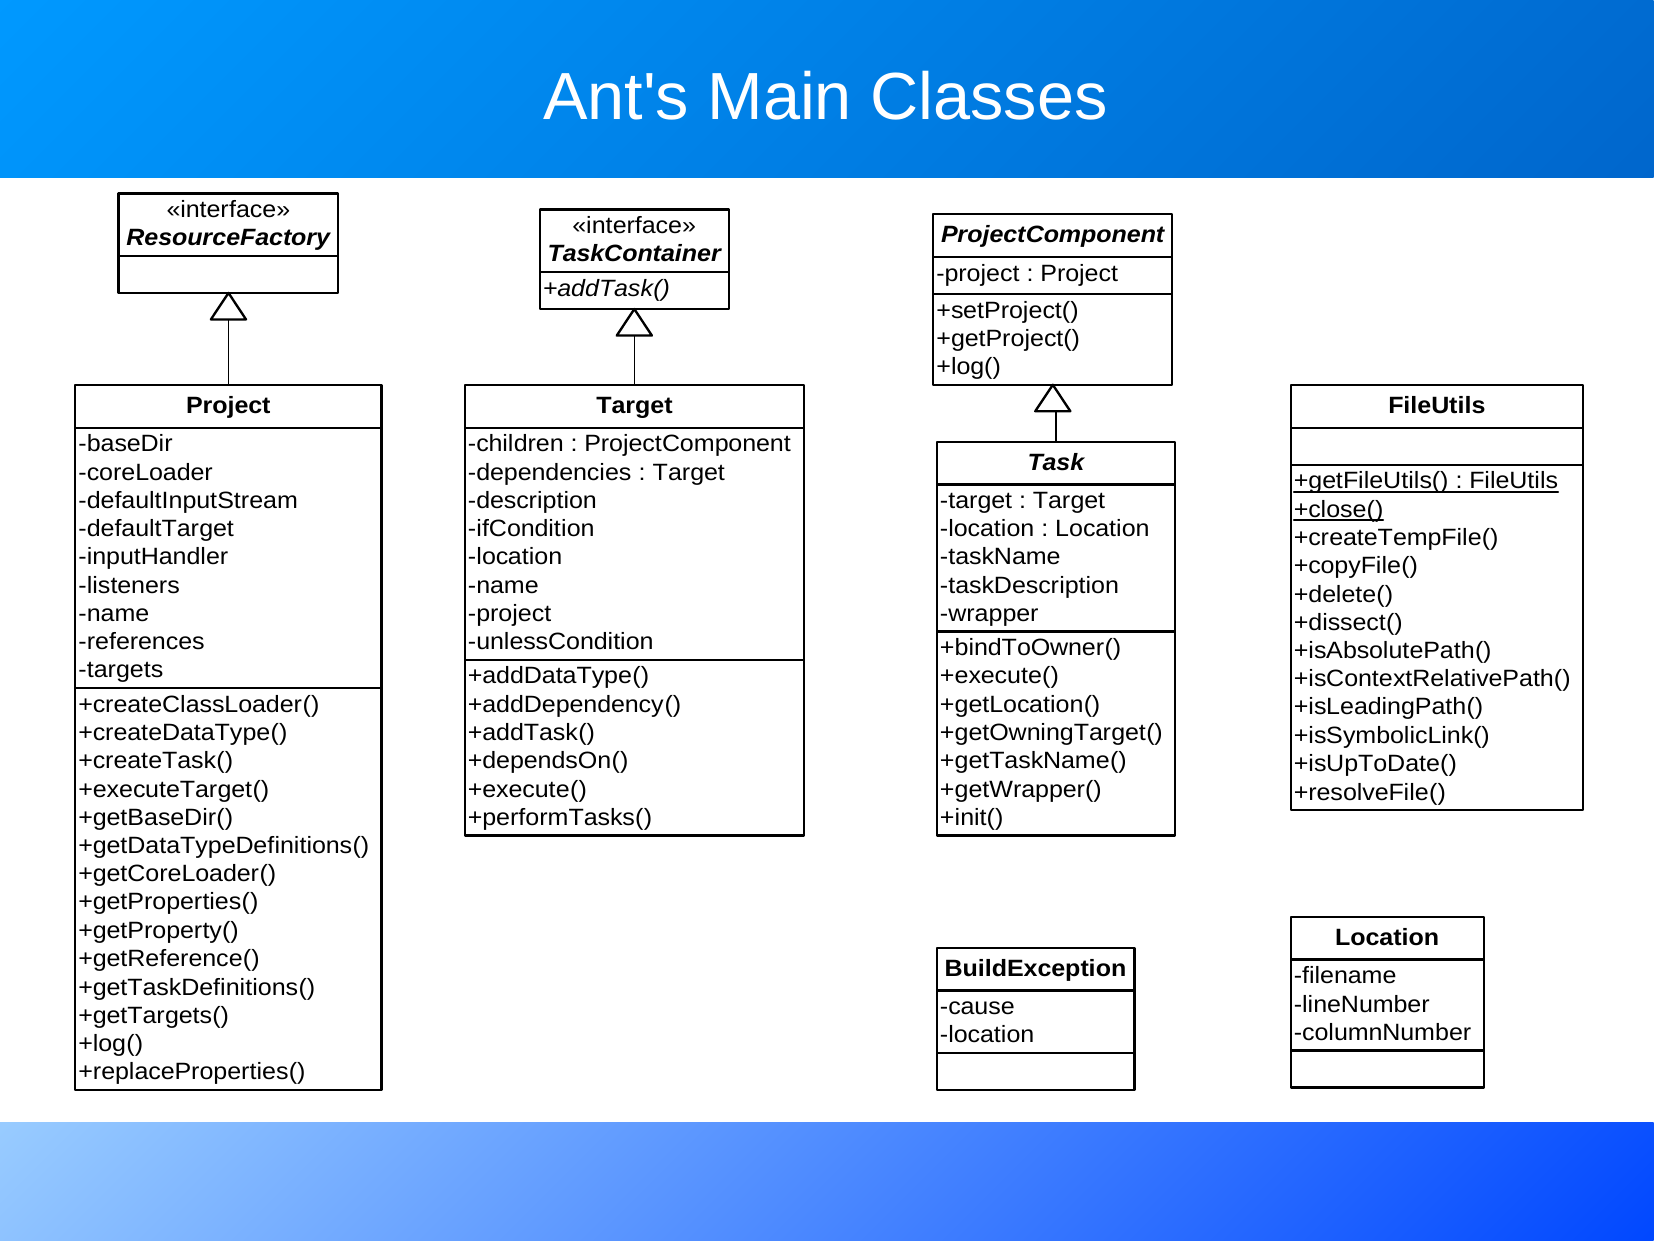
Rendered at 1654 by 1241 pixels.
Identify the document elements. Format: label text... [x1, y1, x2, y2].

title Ant's Main Classes [162, 59, 1489, 148]
picture [70, 188, 1588, 1095]
